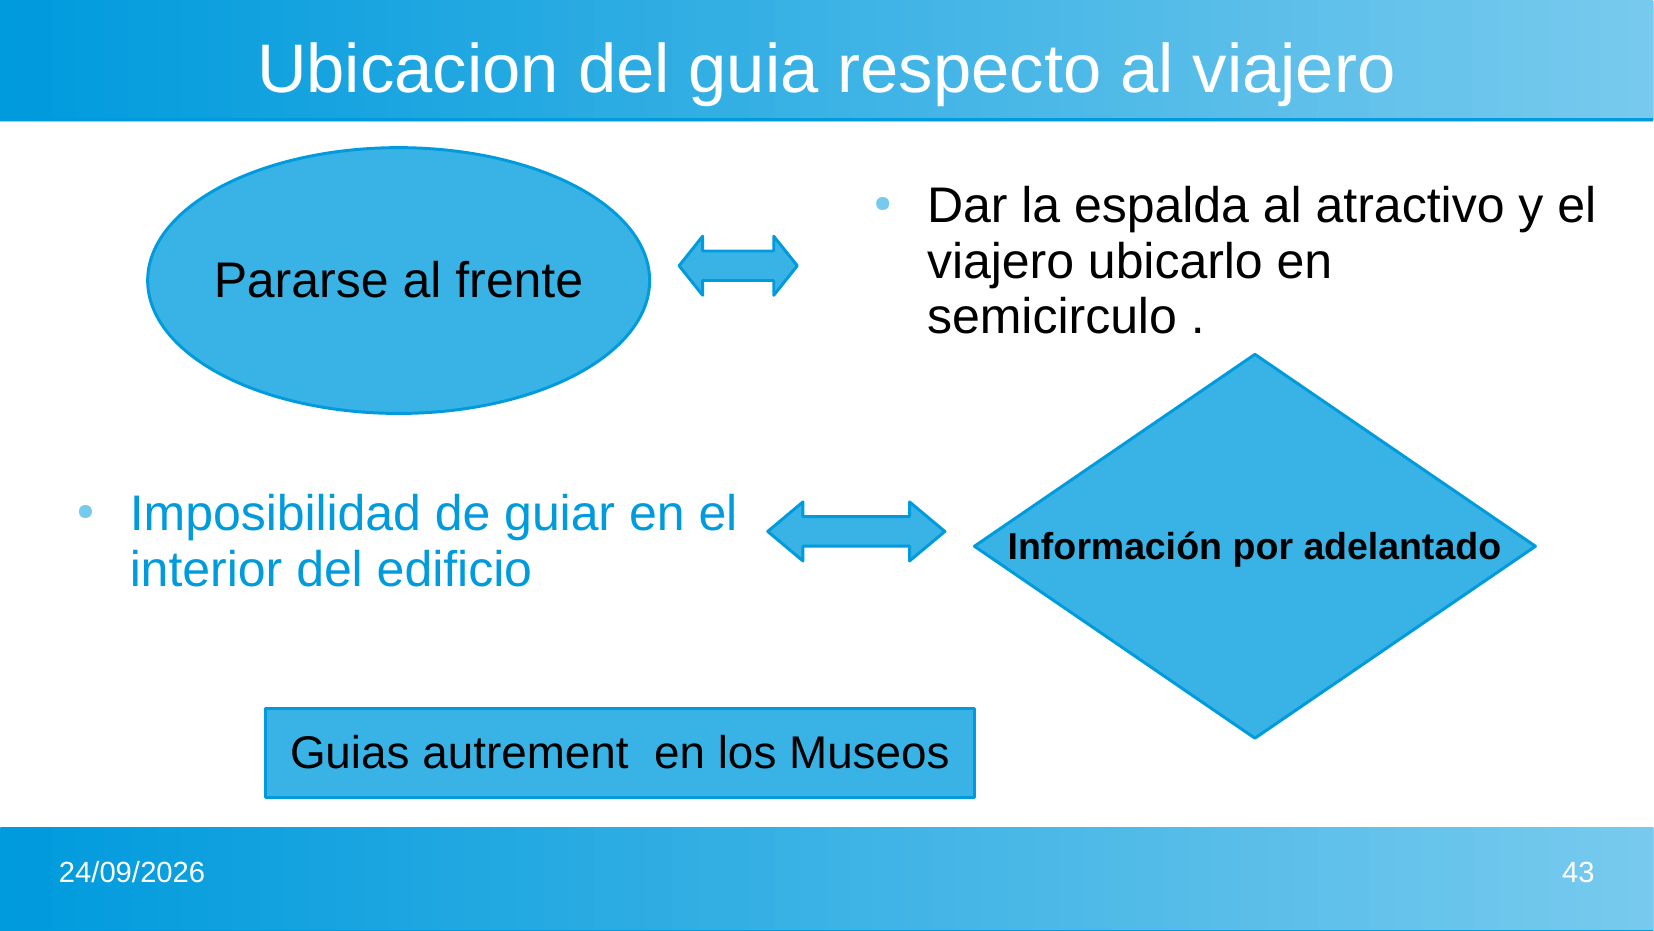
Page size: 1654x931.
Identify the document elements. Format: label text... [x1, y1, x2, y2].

title Ubicacion del guia respecto al viajero [58, 29, 1595, 108]
text_box Información por adelantado [974, 354, 1536, 739]
text_box [767, 501, 945, 561]
text_box [679, 236, 798, 296]
list Imposibilidad de guiar en el interior del edificio [58, 485, 809, 621]
list Dar la espalda al atractivo y el viajero ubicarlo en semicirculo . [856, 177, 1606, 459]
text_box Guias autrement en los Museos [265, 708, 975, 798]
text_box Pararse al frente [147, 147, 650, 414]
